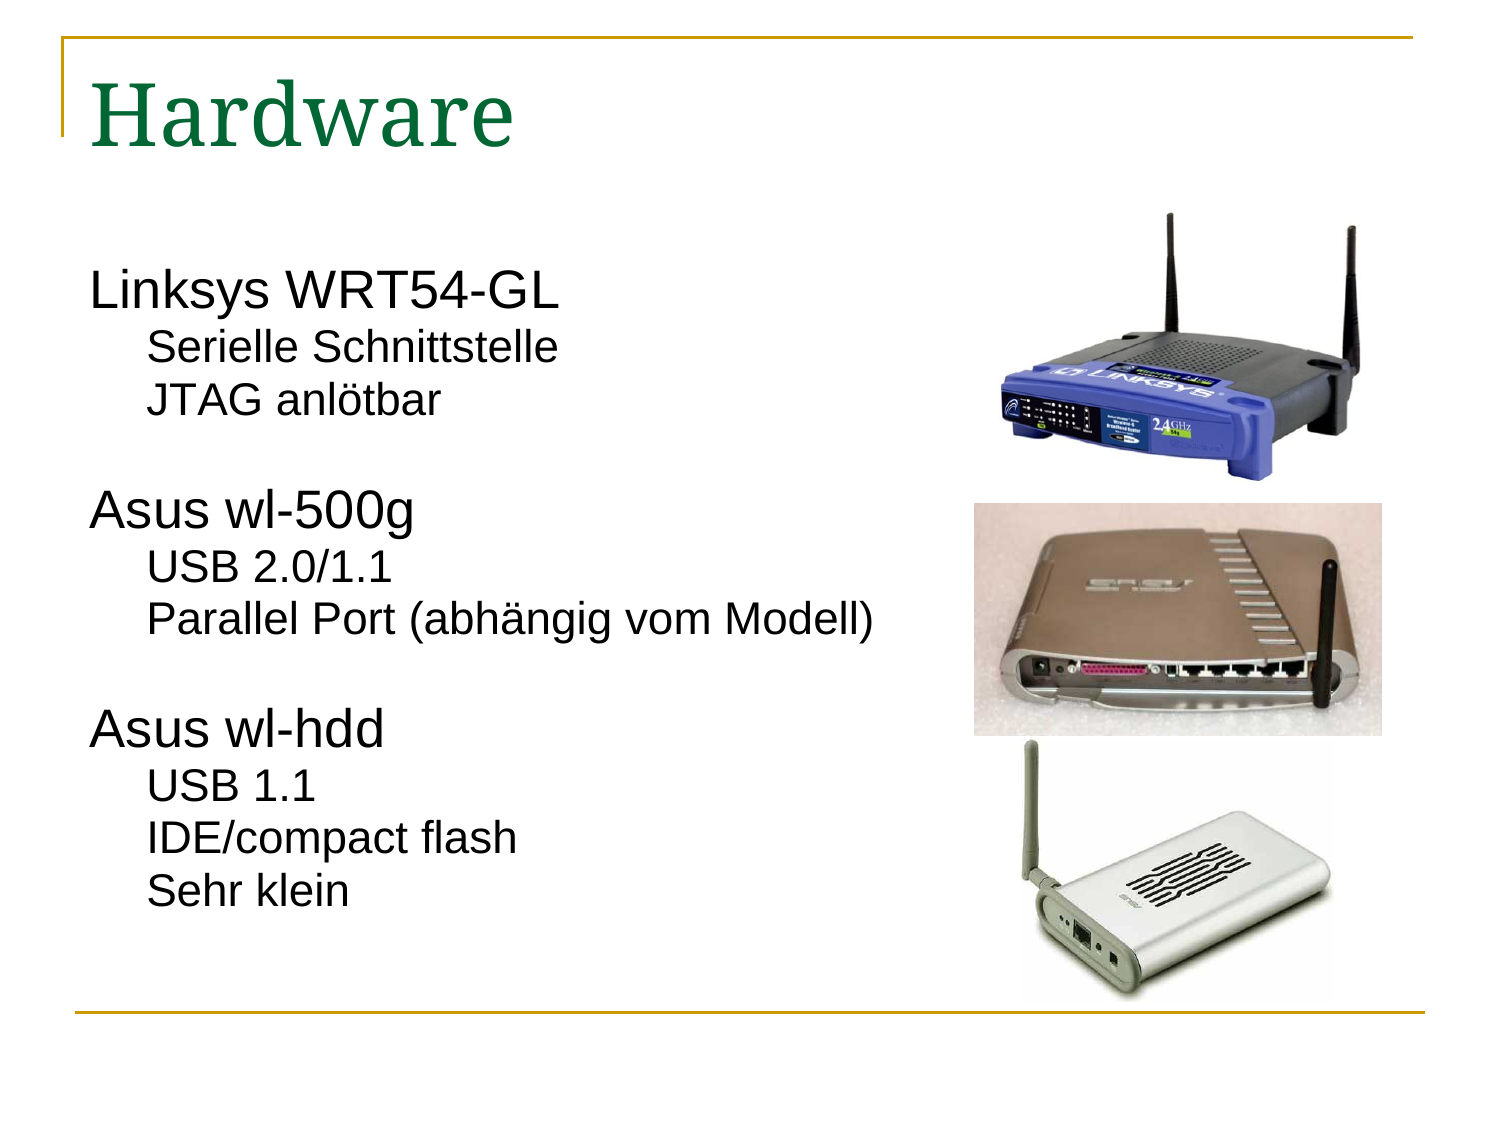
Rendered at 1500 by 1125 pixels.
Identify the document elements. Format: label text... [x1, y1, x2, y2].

picture [974, 503, 1382, 736]
picture [1021, 739, 1334, 1002]
picture [998, 207, 1389, 484]
list Linksys WRT54-GL Serielle Schnittstelle JTAG anlötbar Asus wl-500g USB 2.0/1.1 Parallel Port (abhängig vom Modell) Asus wl-hdd USB 1.1 IDE/compact flash Sehr klein [75, 262, 1426, 1006]
title Hardware [75, 45, 1426, 233]
